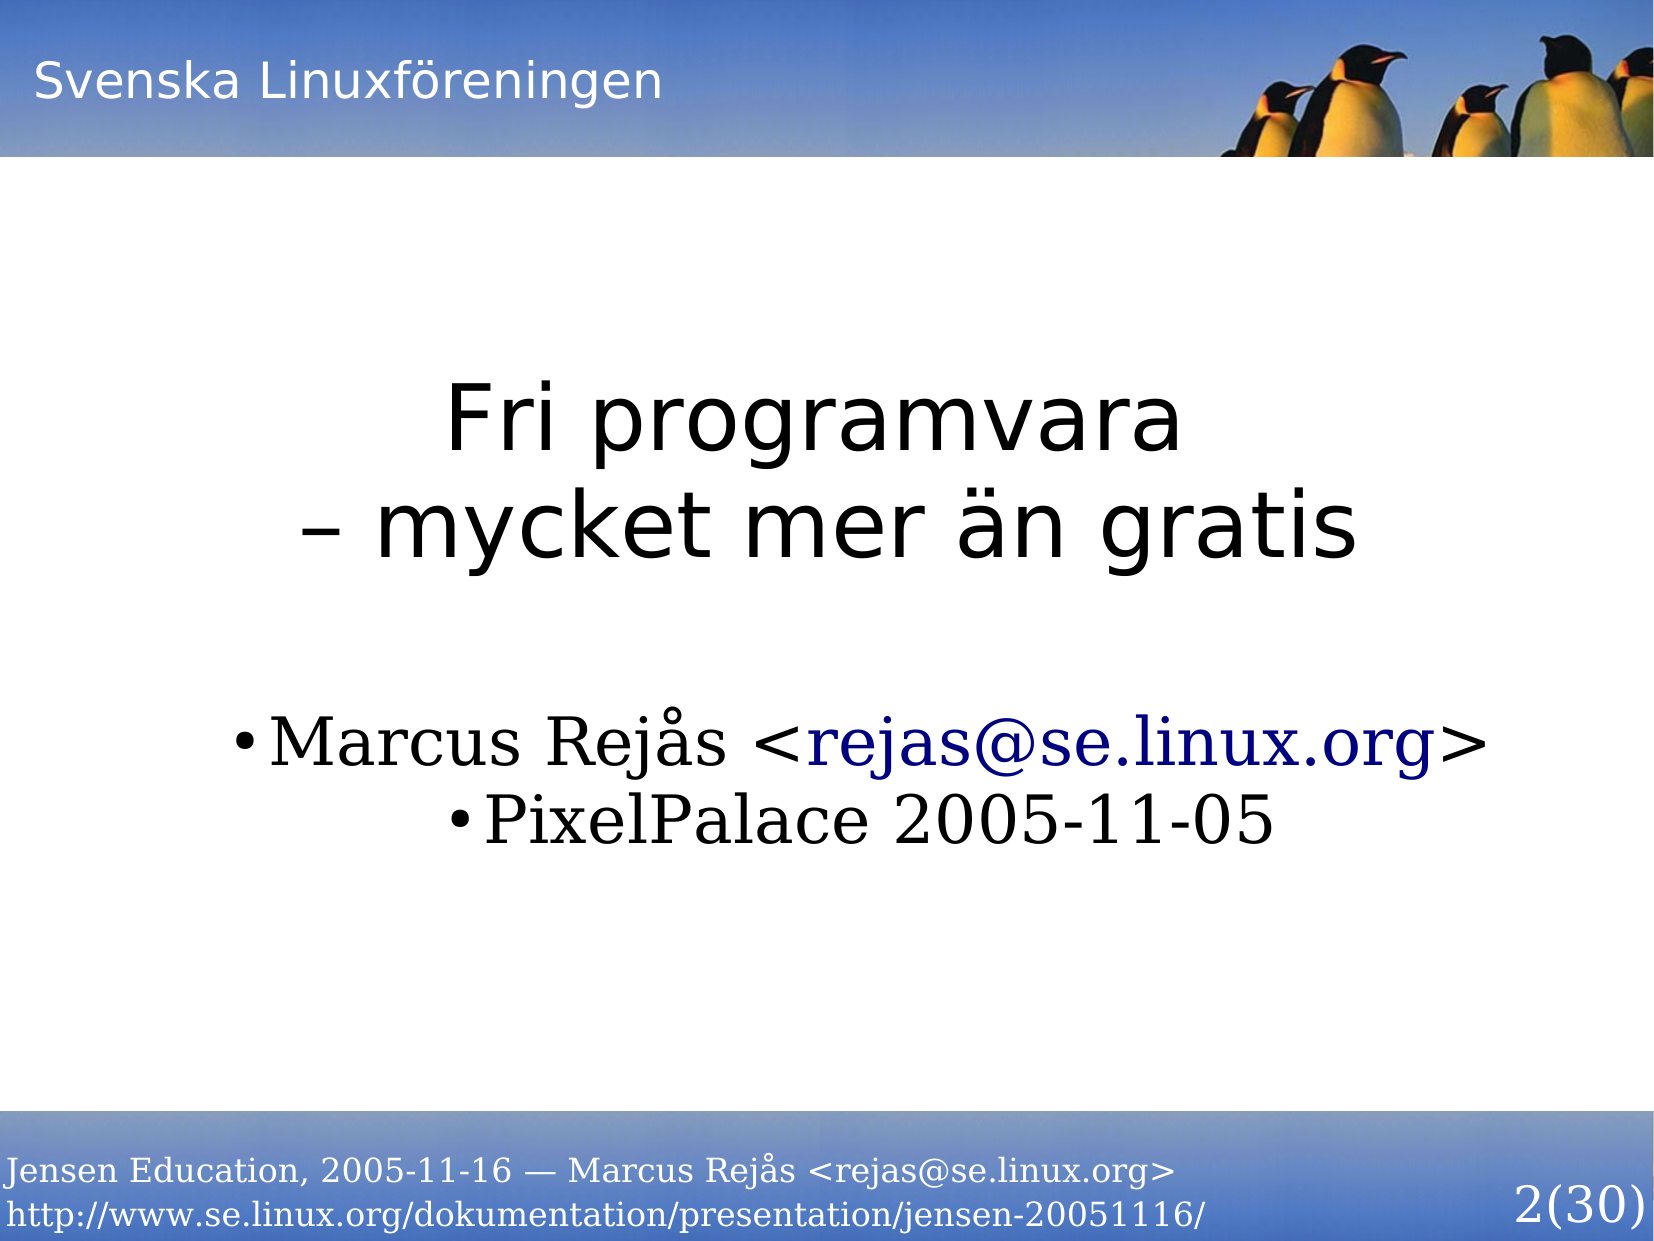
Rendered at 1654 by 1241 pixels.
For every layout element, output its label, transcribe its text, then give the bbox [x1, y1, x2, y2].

title Fri programvara – mycket mer än gratis [123, 278, 1537, 666]
picture [0, 0, 1654, 157]
subtitle Marcus Rejås <rejas@se.linux.org> PixelPalace 2005-11-05 [121, 620, 1534, 942]
picture [0, 1111, 1654, 1241]
